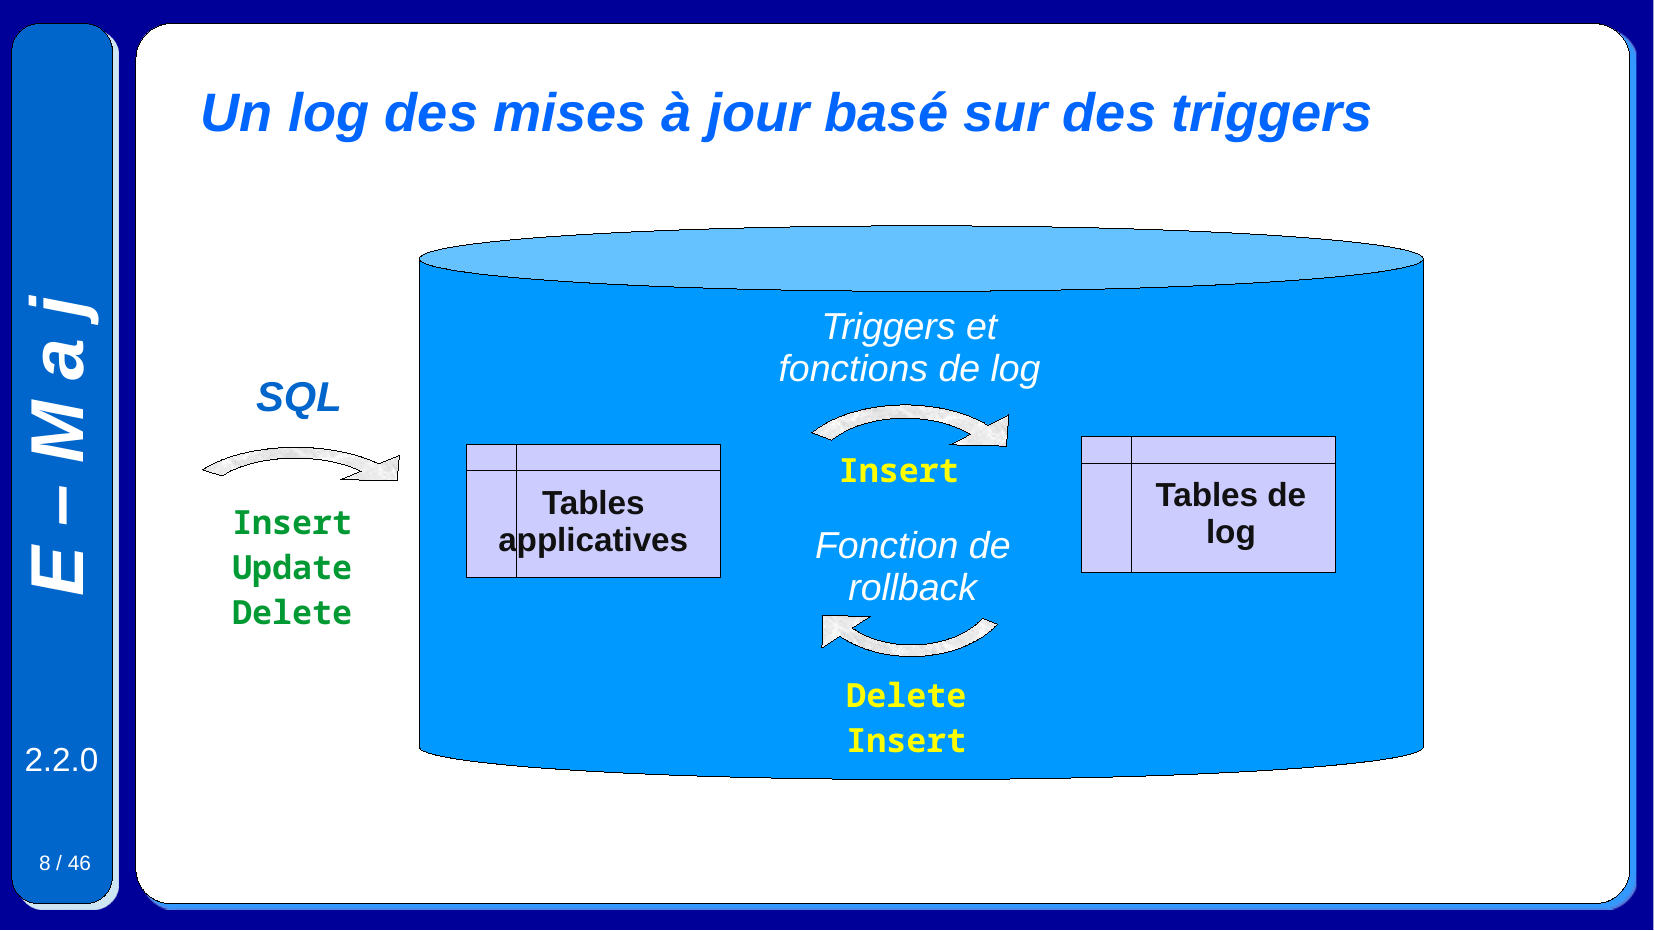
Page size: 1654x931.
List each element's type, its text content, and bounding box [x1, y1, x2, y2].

text_box Tables applicatives [448, 476, 739, 569]
title Un log des mises à jour basé sur des triggers [200, 34, 1575, 191]
text_box Triggers et fonctions de log [761, 298, 1058, 398]
text_box [419, 260, 1424, 780]
text_box Delete Insert [802, 664, 1010, 759]
text_box Insert [817, 439, 981, 494]
text_box SQL [194, 366, 404, 428]
text_box Fonction de rollback [755, 516, 1070, 616]
text_box Insert Update Delete [183, 491, 402, 626]
text_box [202, 447, 400, 481]
text_box Tables de log [1138, 468, 1323, 561]
